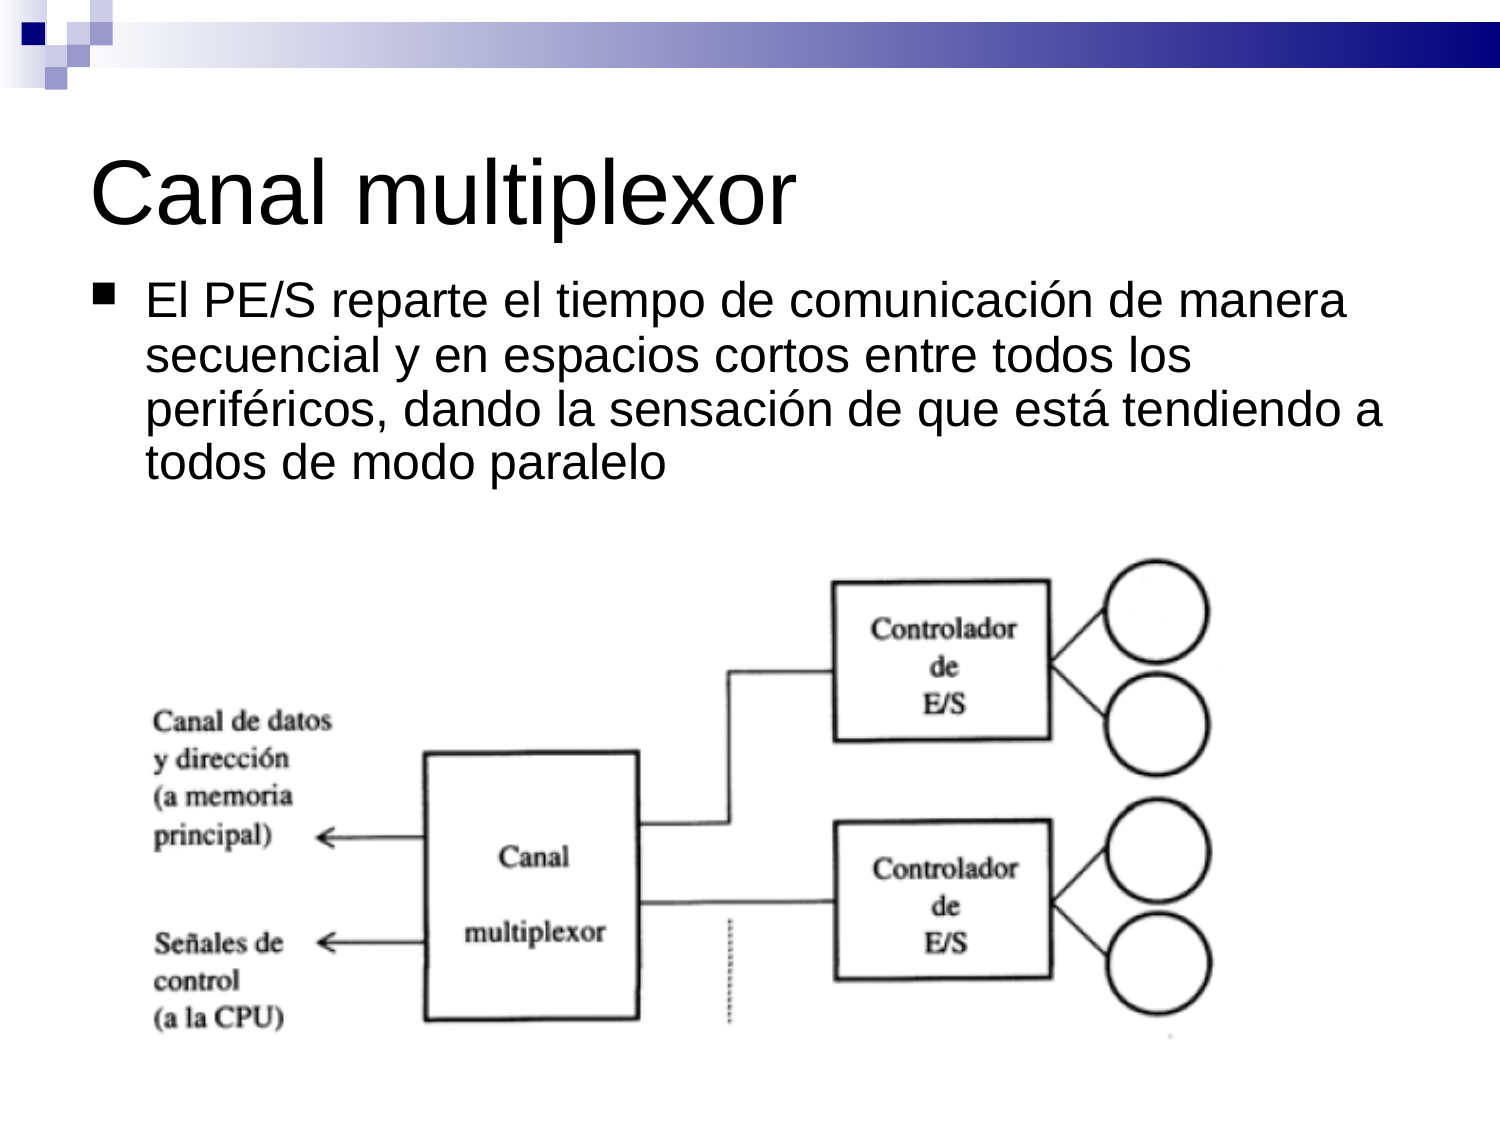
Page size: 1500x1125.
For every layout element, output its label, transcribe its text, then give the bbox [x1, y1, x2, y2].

title Canal multiplexor [75, 75, 1426, 267]
picture [147, 503, 1247, 1085]
list El PE/S reparte el tiempo de comunicación de manera secuencial y en espacios cortos entre todos los periféricos, dando la sensación de que está tendiendo a todos de modo paralelo [75, 267, 1426, 504]
